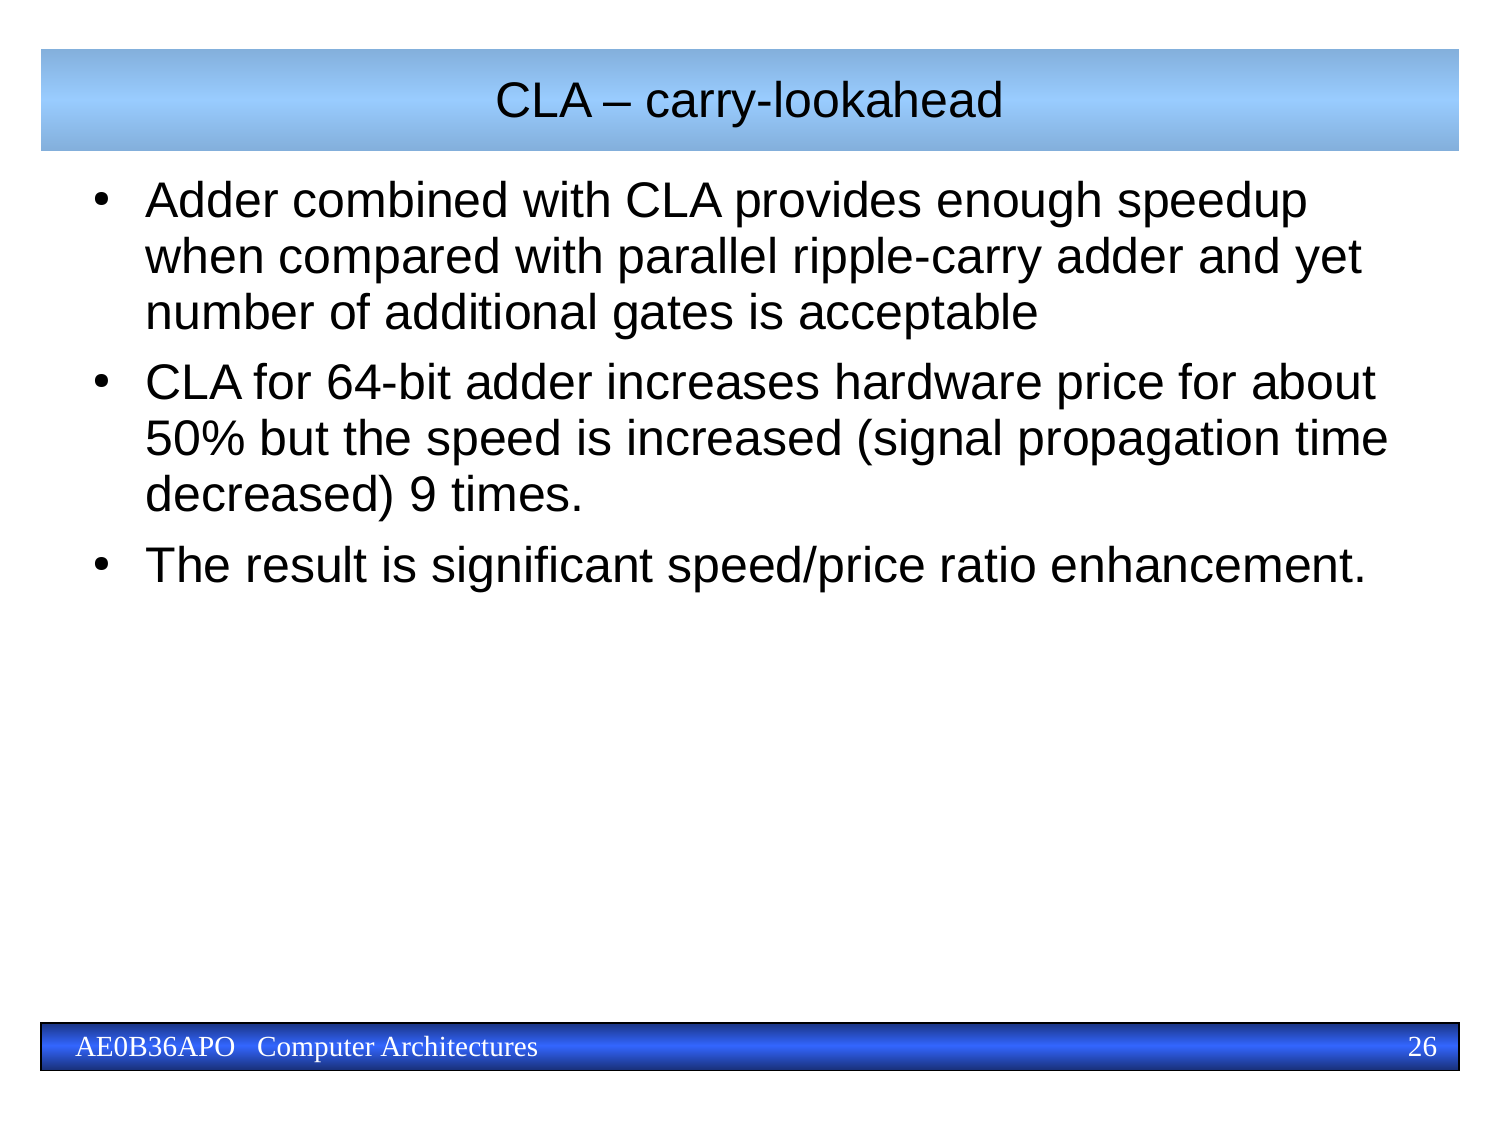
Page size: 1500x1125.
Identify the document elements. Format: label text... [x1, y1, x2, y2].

list Adder combined with CLA provides enough speedup when compared with parallel ripple-carry adder and yet number of additional gates is acceptable CLA for 64-bit adder increases hardware price for about 50% but the speed is increased (signal propagation time decreased) 9 times. The result is significant speed/price ratio enhancement. [75, 172, 1426, 916]
title CLA – carry-lookahead [41, 49, 1459, 151]
